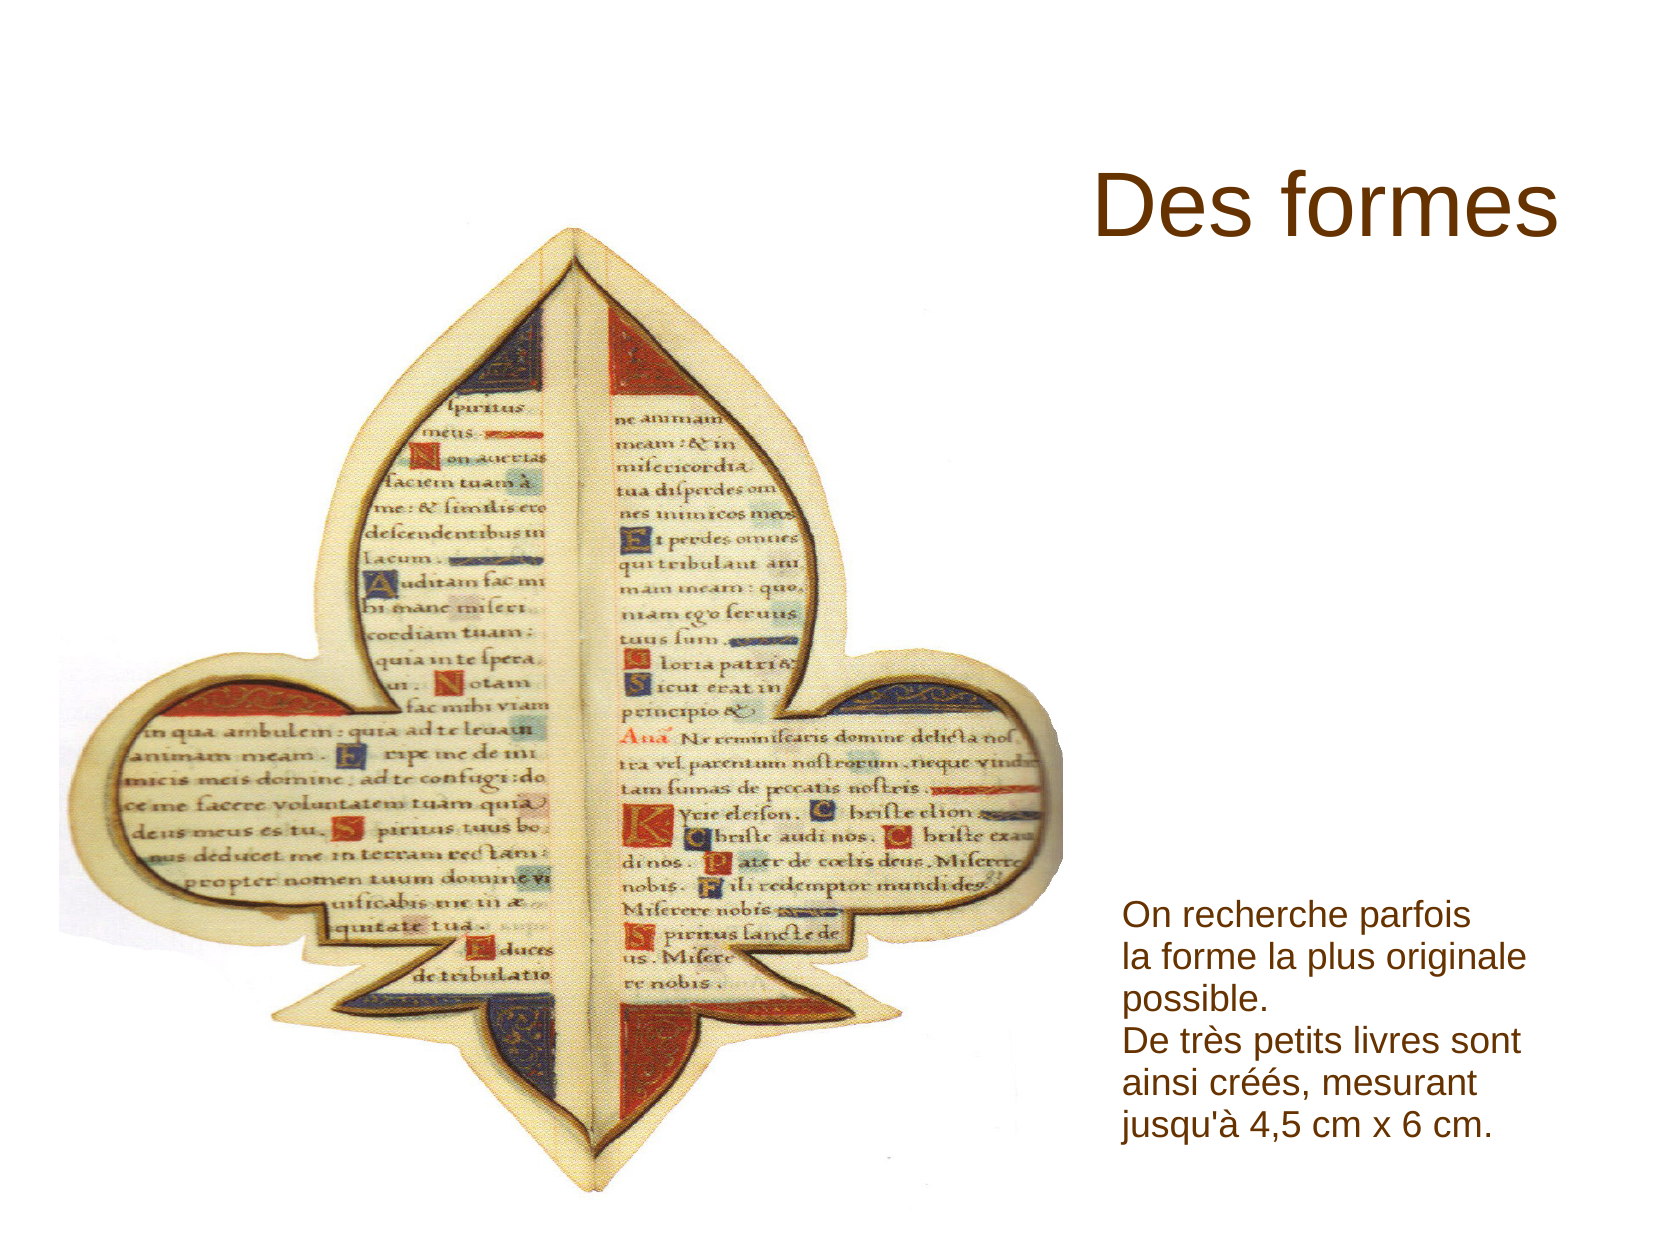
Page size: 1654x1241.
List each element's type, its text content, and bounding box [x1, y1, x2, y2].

picture [59, 206, 1063, 1211]
text_box On recherche parfois la forme la plus originale possible. De très petits livres sont ainsi créés, mesurant jusqu'à 4,5 cm x 6 cm. [1107, 885, 1565, 1183]
title Des formes [826, 50, 1571, 256]
